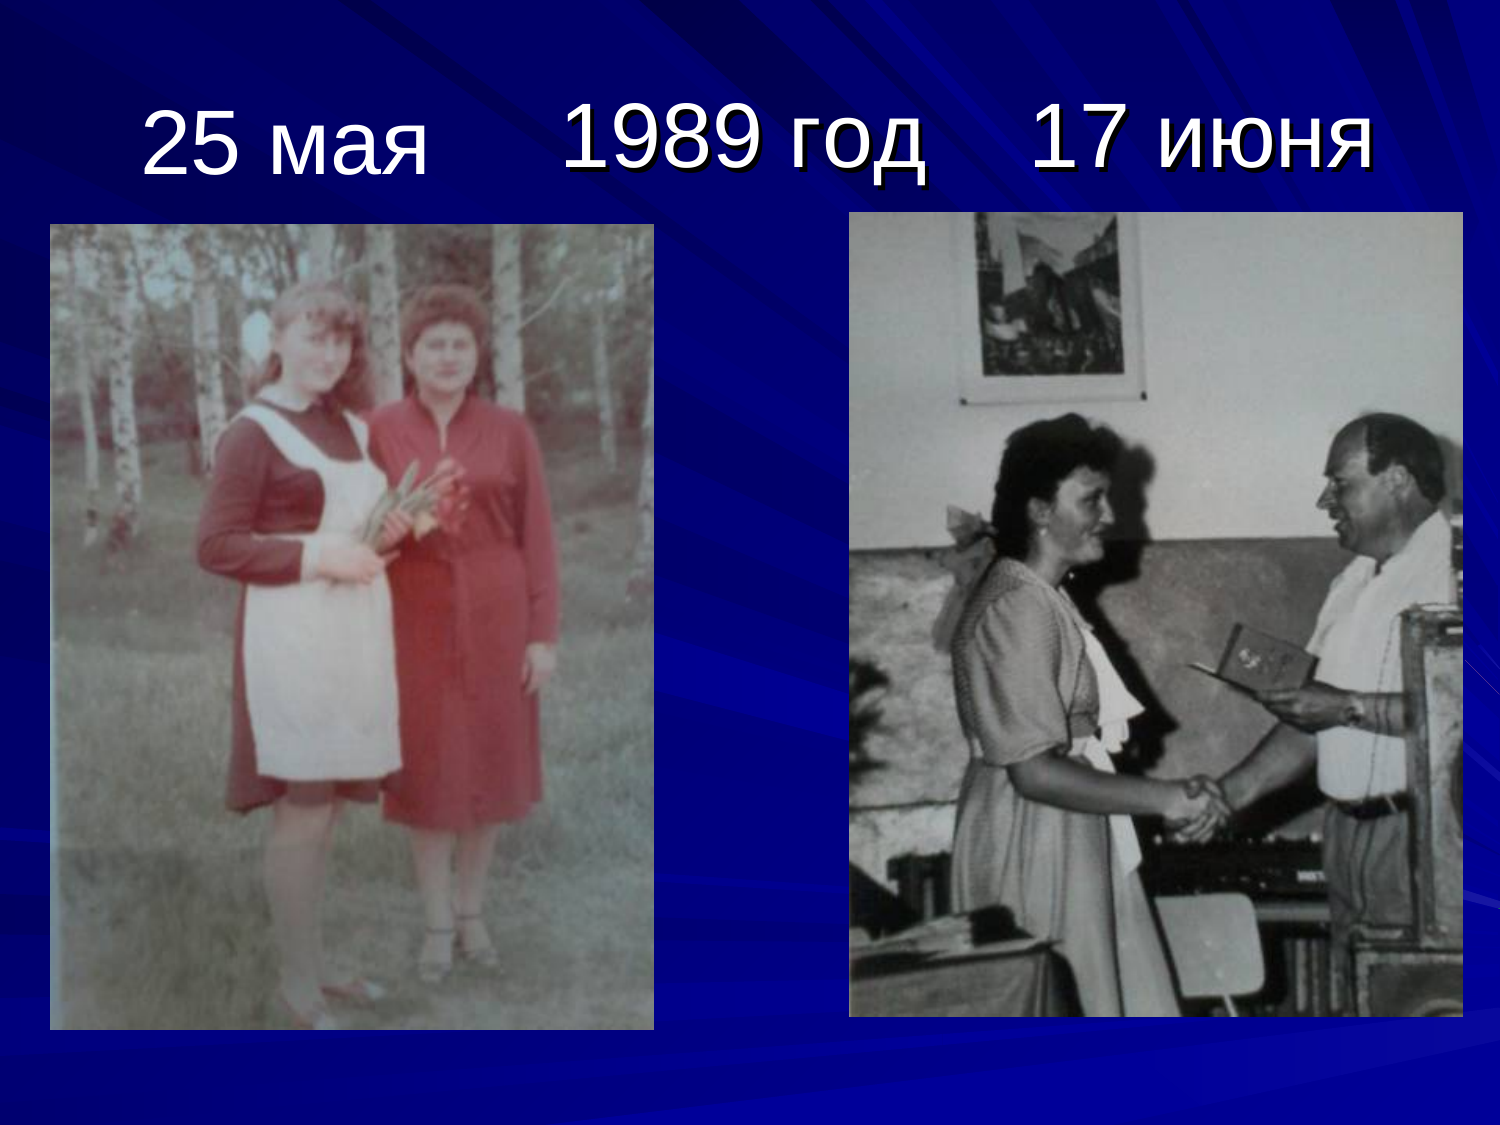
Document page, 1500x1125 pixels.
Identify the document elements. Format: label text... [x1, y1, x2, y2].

title 1989 год 17 июня [537, 37, 1426, 225]
picture [849, 212, 1463, 1017]
text_box 25 мая [125, 75, 601, 202]
picture [50, 224, 654, 1030]
